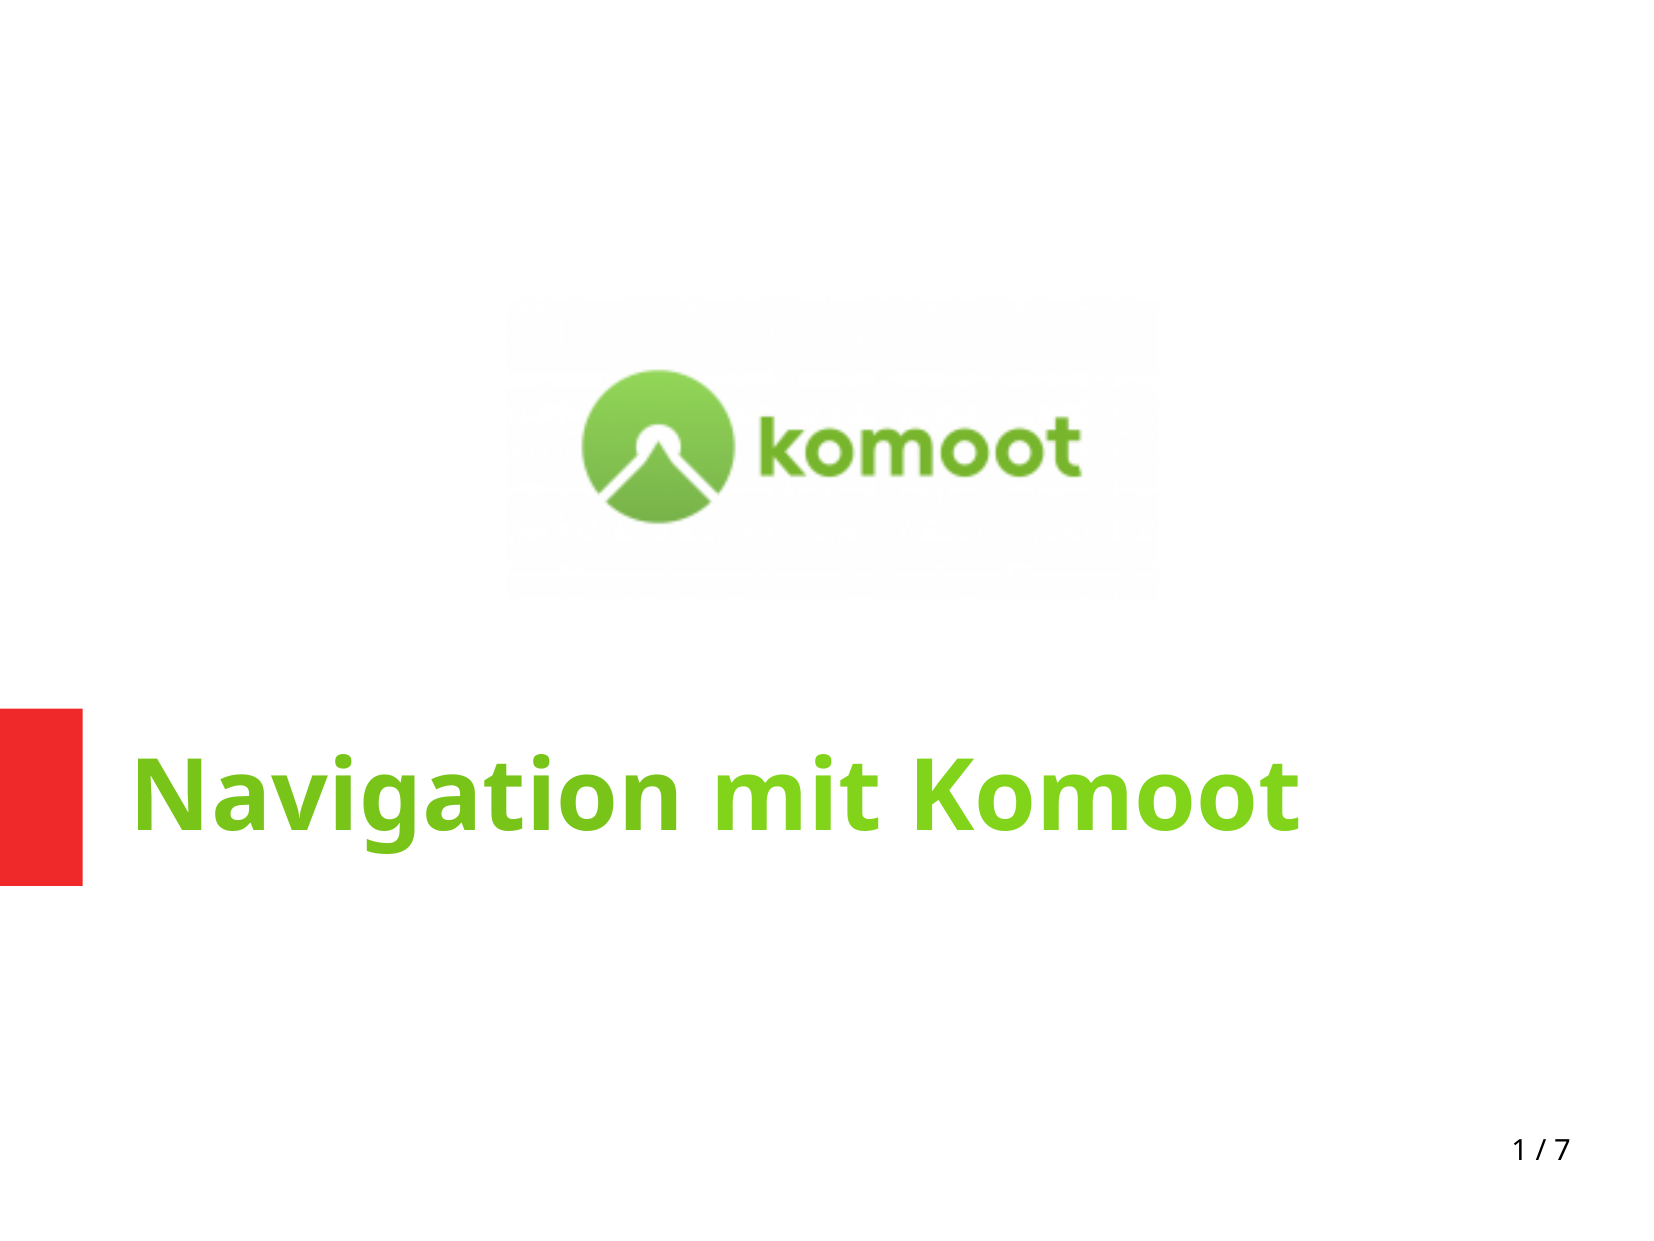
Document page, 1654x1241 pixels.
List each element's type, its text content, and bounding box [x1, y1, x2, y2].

picture [507, 295, 1158, 600]
title Navigation mit Komoot [129, 655, 1536, 928]
